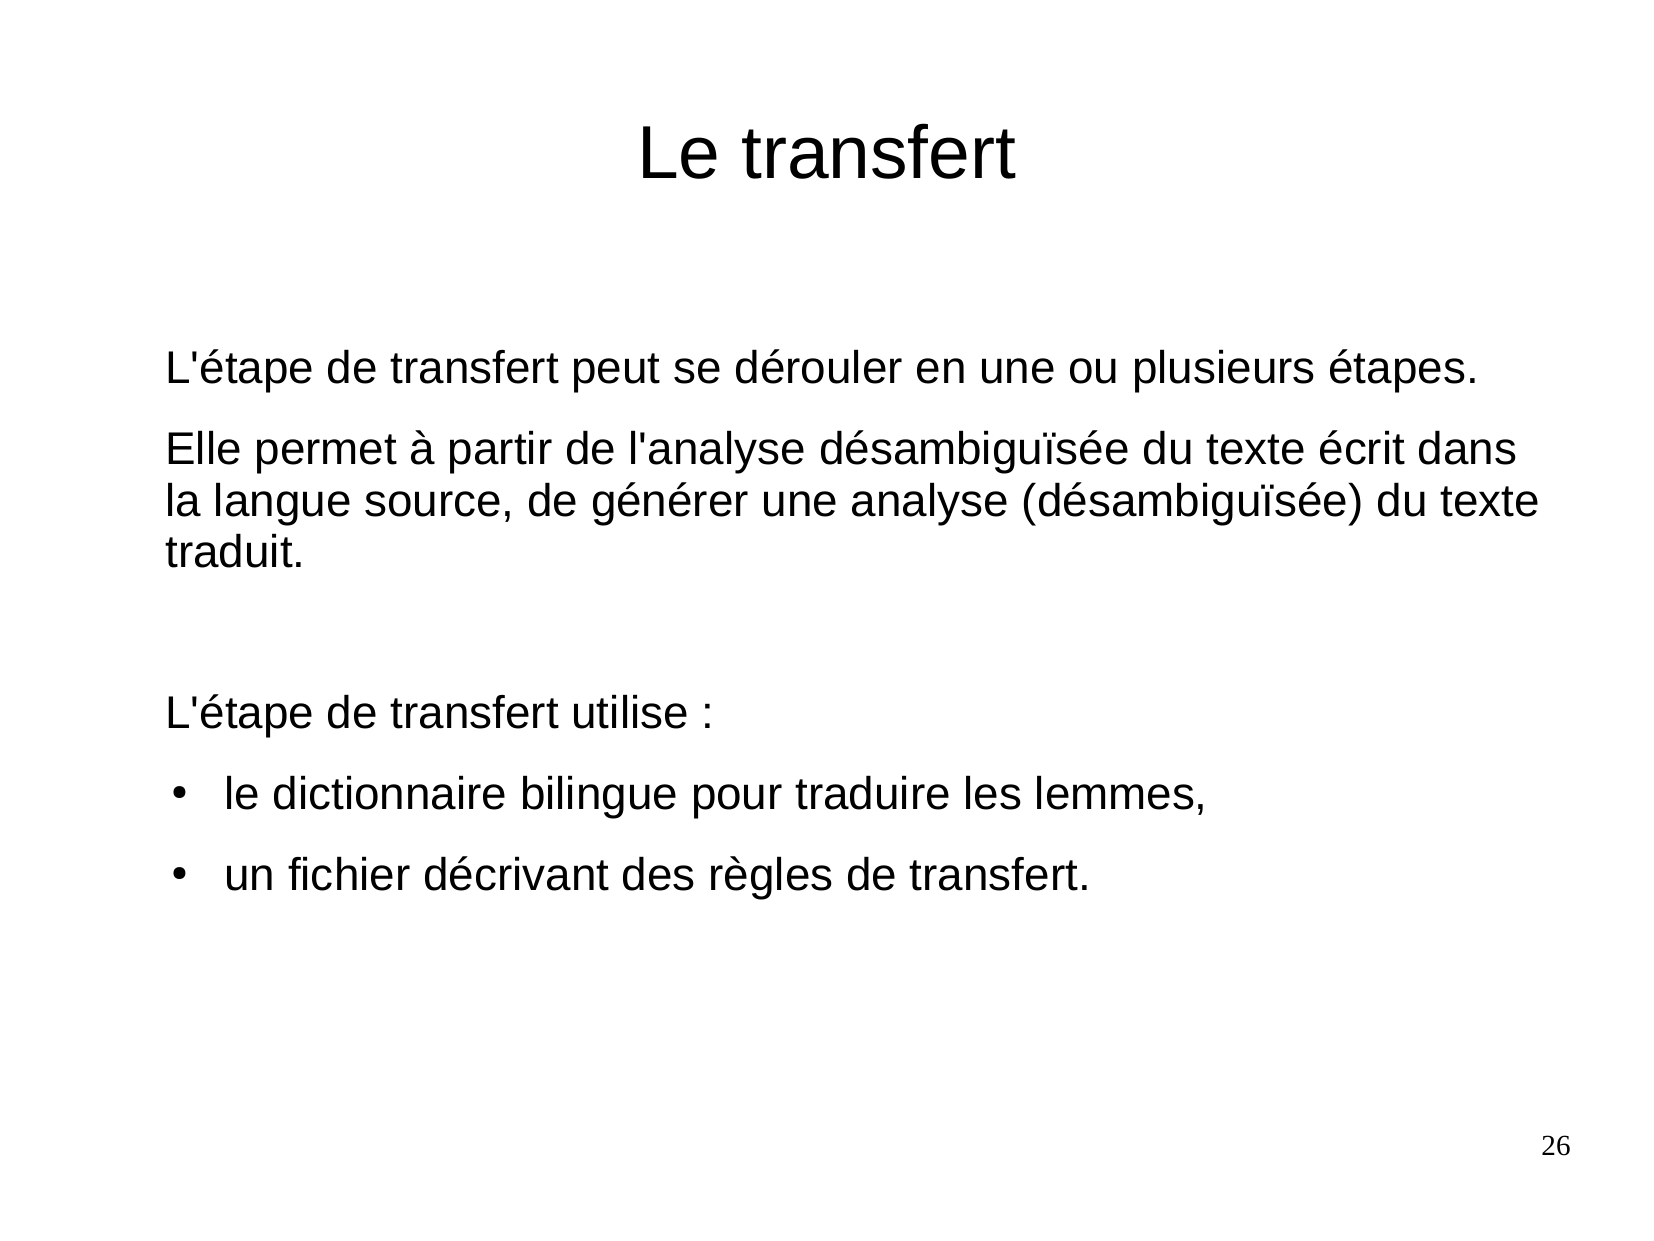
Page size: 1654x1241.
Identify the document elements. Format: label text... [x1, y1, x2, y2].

title Le transfert [82, 49, 1571, 257]
list L'étape de transfert peut se dérouler en une ou plusieurs étapes. Elle permet à partir de l'analyse désambiguïsée du texte écrit dans la langue source, de générer une analyse (désambiguïsée) du texte traduit. L'étape de transfert utilise : le dictionnaire bilingue pour traduire les lemmes, un fichier décrivant des règles de transfert. [94, 342, 1550, 1004]
